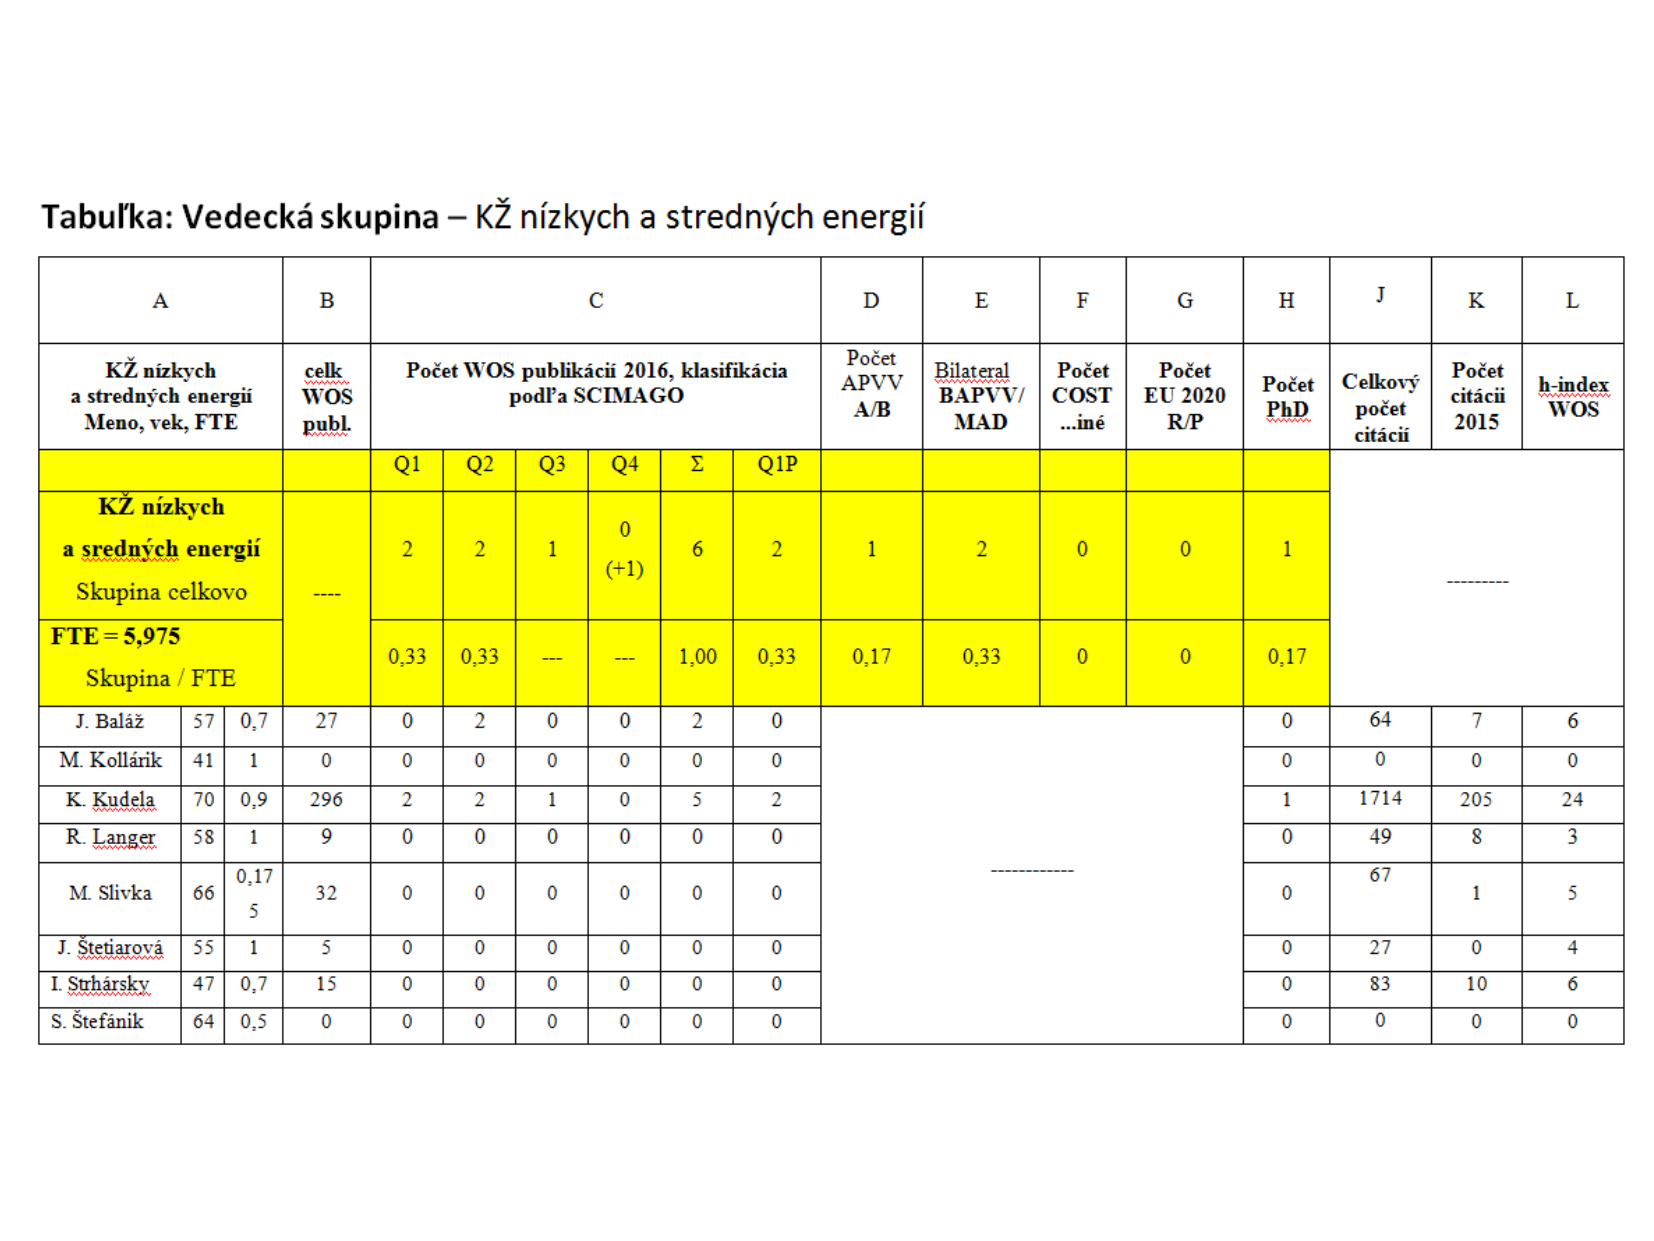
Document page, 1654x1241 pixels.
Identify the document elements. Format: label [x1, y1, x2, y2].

picture [30, 188, 1636, 1052]
